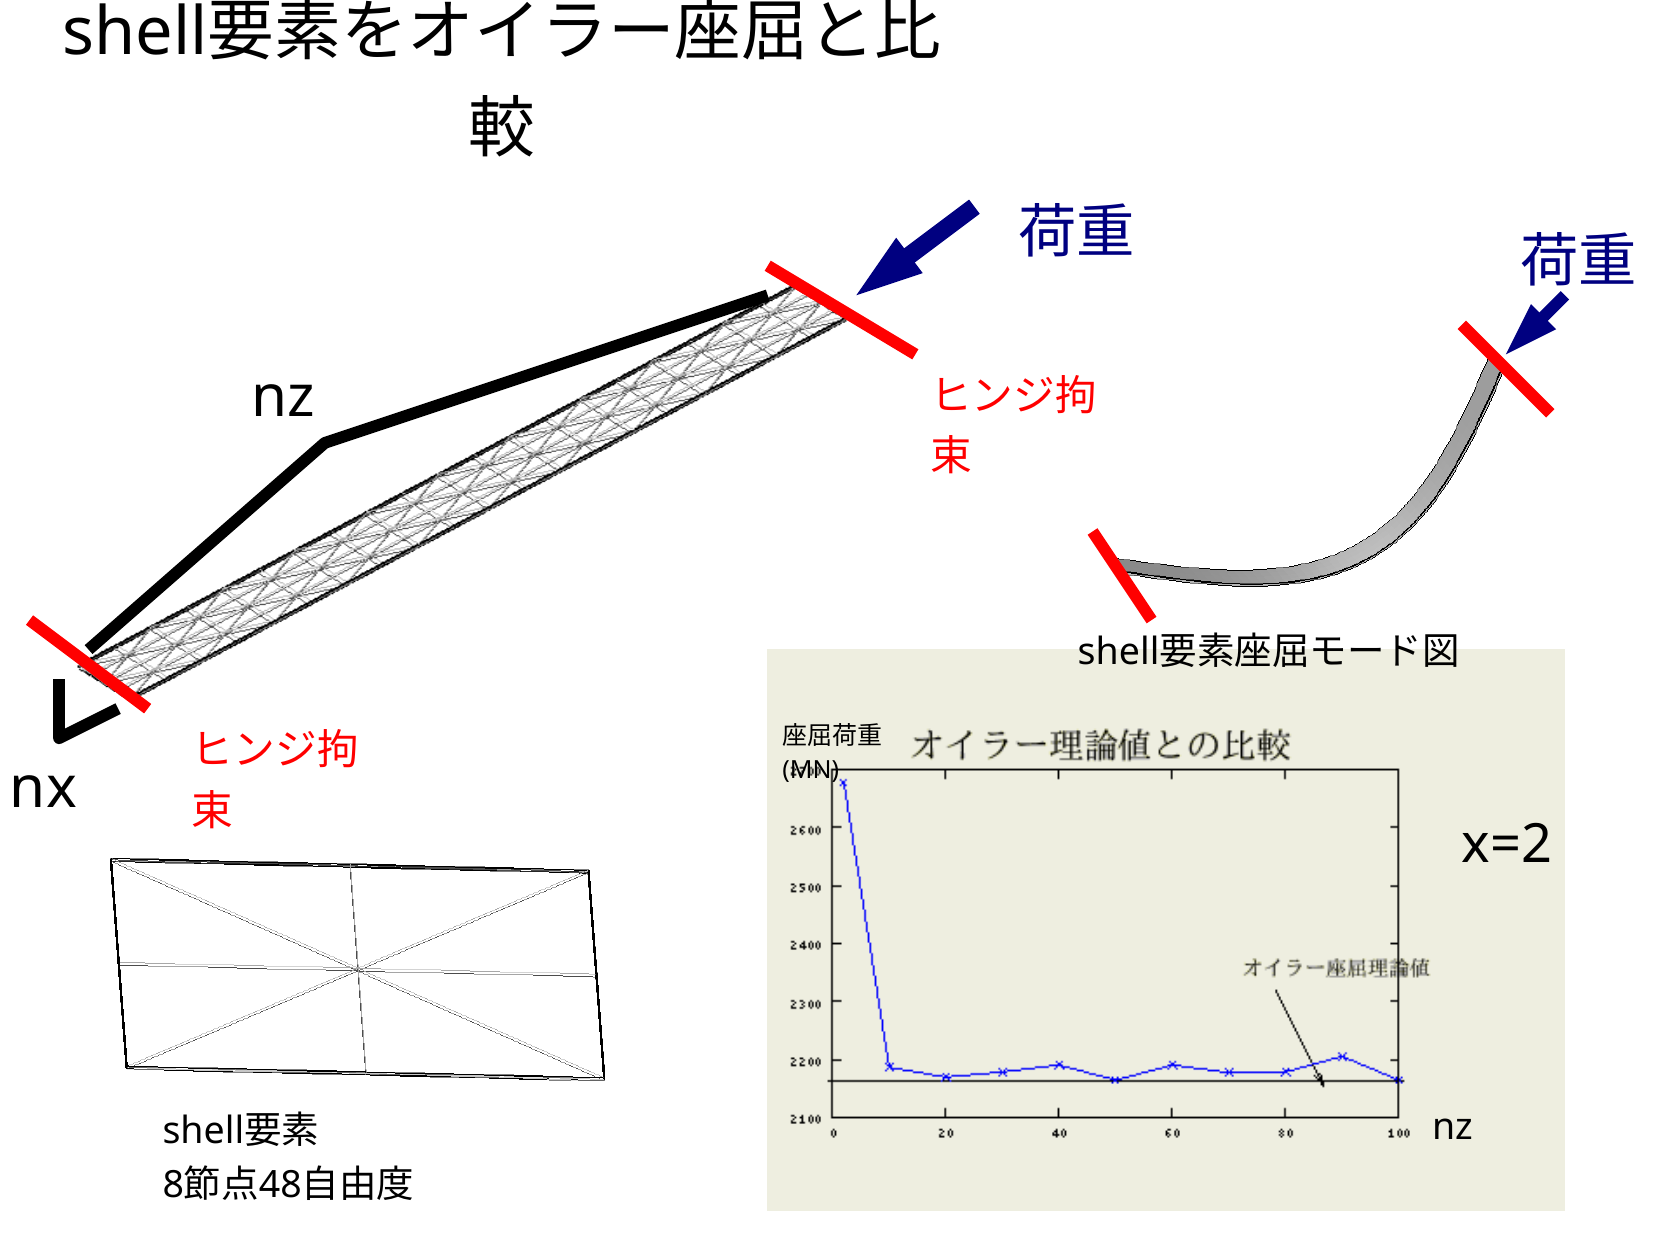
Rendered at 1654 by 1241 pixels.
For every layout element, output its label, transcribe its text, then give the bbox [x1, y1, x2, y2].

picture [780, 265, 886, 329]
picture [213, 805, 224, 811]
text_box ヒンジ拘束 [915, 354, 1152, 415]
text_box nz [1417, 1092, 1506, 1152]
text_box shell要素 8節点48自由度 [147, 1093, 443, 1241]
picture [1062, 295, 1536, 591]
text_box 座屈荷重 (MN) [767, 708, 916, 778]
title shell要素をオイラー座屈と比較 [29, 29, 975, 119]
picture [88, 797, 650, 1093]
picture [59, 265, 1565, 1211]
text_box 荷重 [1505, 206, 1654, 296]
text_box ヒンジ拘束 [177, 708, 414, 769]
text_box x=2 [1446, 797, 1570, 871]
text_box shell要素座屈モード図 [1062, 613, 1477, 680]
picture [200, 805, 210, 811]
text_box 荷重 [1003, 177, 1151, 255]
text_box nx [0, 738, 89, 816]
text_box nz [236, 347, 355, 436]
